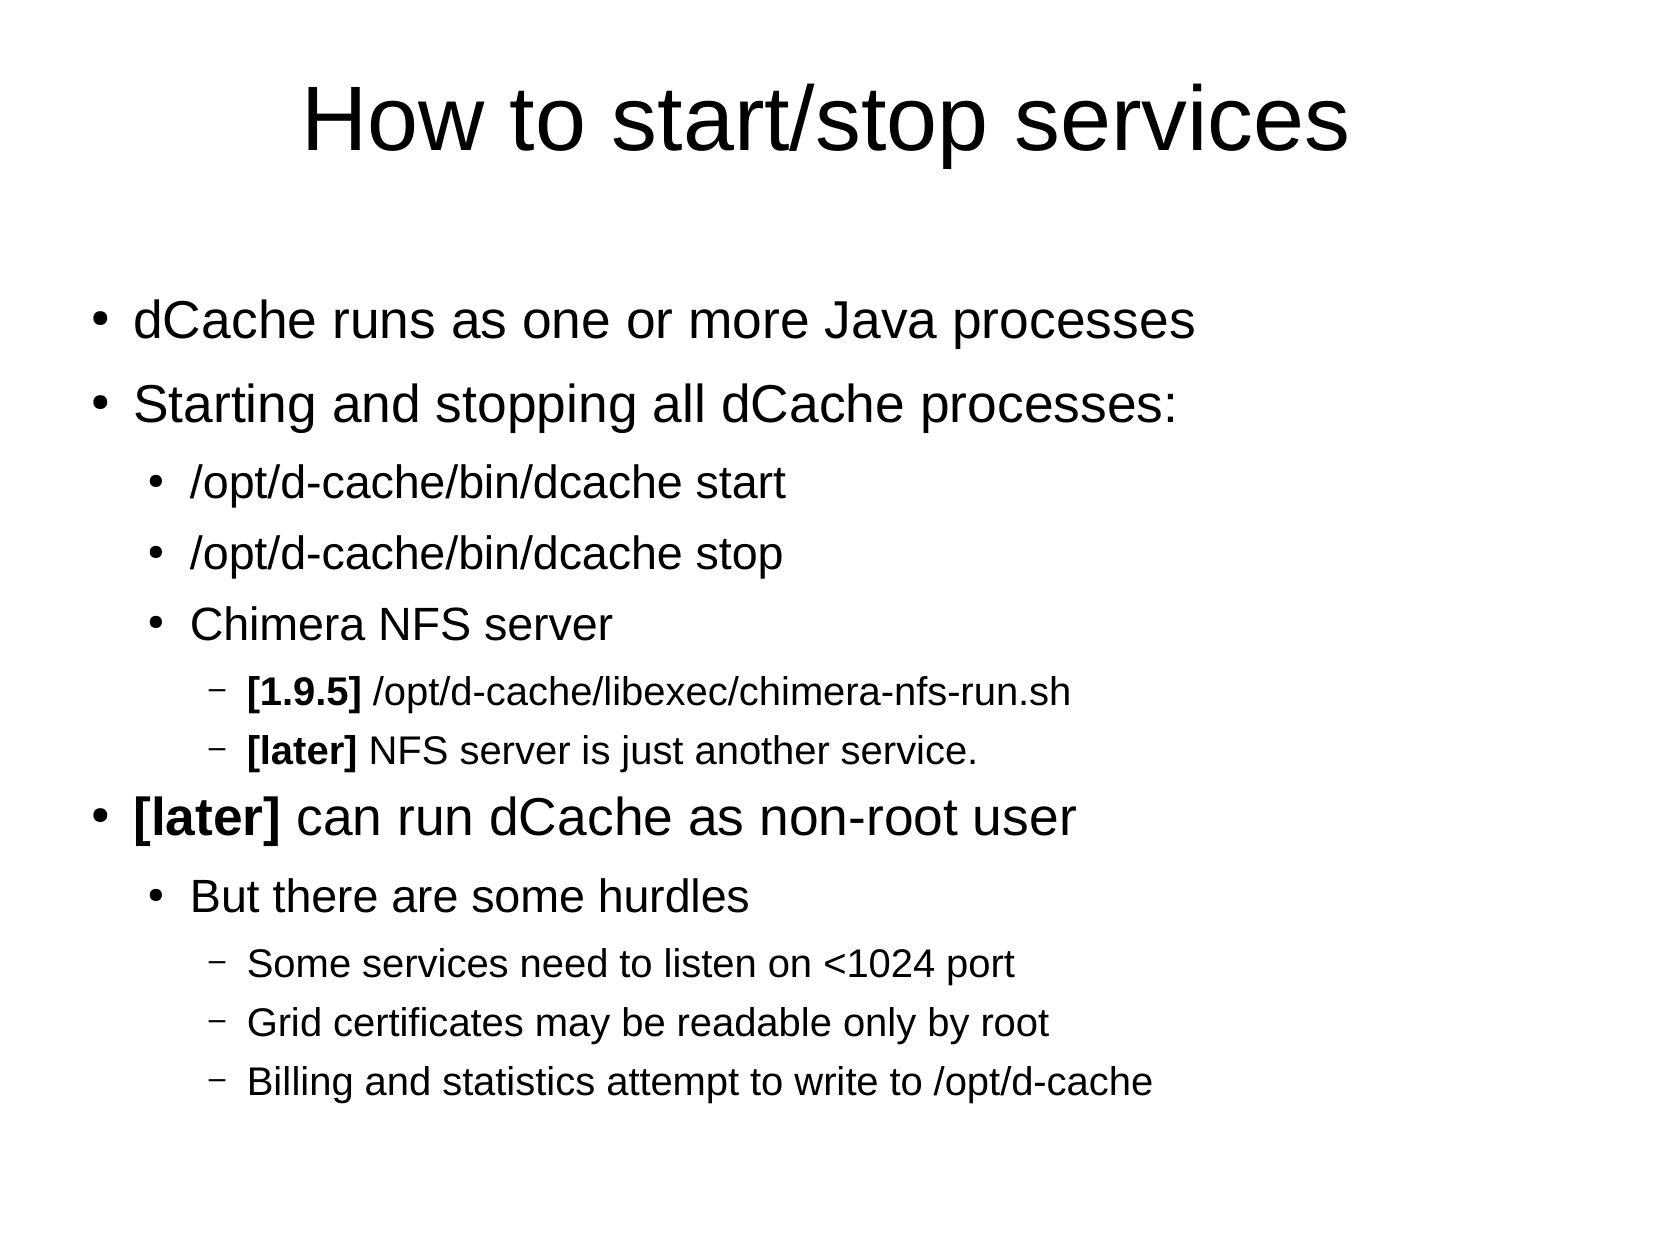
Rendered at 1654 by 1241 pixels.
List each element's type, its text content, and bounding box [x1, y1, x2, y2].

list dCache runs as one or more Java processes Starting and stopping all dCache processes: /opt/d-cache/bin/dcache start /opt/d-cache/bin/dcache stop Chimera NFS server [1.9.5] /opt/d-cache/libexec/chimera-nfs-run.sh [later] NFS server is just another service. [later] can run dCache as non-root user But there are some hurdles Some services need to listen on <1024 port Grid certificates may be readable only by root Billing and statistics attempt to write to /opt/d-cache [76, 290, 1565, 1109]
title How to start/stop services [82, 49, 1571, 188]
